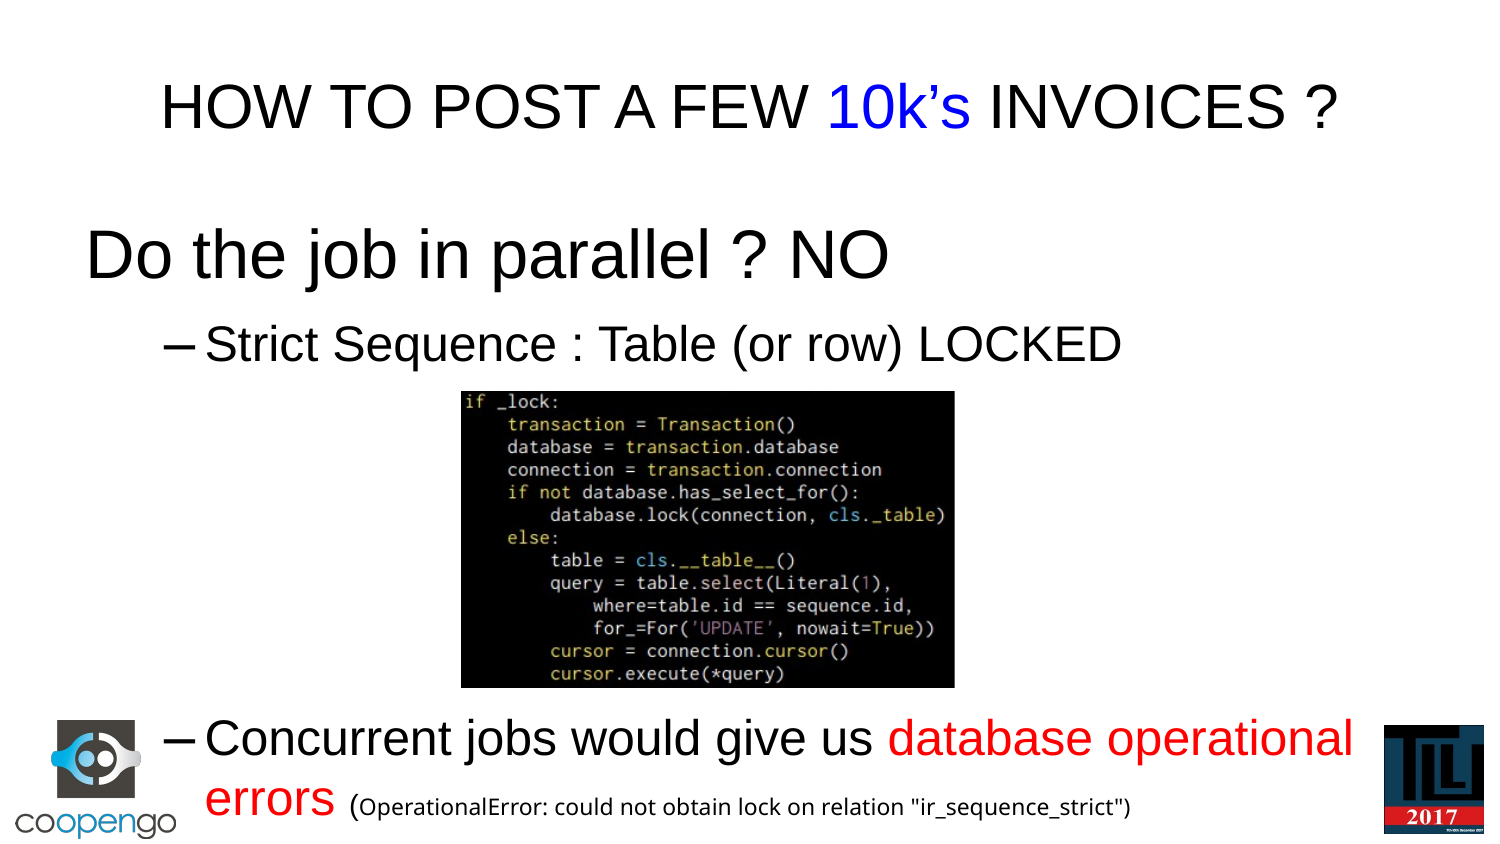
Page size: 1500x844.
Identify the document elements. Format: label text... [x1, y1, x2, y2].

picture [461, 391, 955, 688]
text_box HOW TO POST A FEW 10k’s INVOICES ? [74, 33, 1425, 175]
picture [1384, 725, 1484, 834]
picture [15, 720, 176, 839]
text_box Do the job in parallel ? NO Strict Sequence : Table (or row) LOCKED Concurrent jobs would give us database operational errors (OperationalError: could not obtain lock on relation "ir_sequence_strict") [85, 209, 1442, 780]
picture [81, 817, 94, 830]
